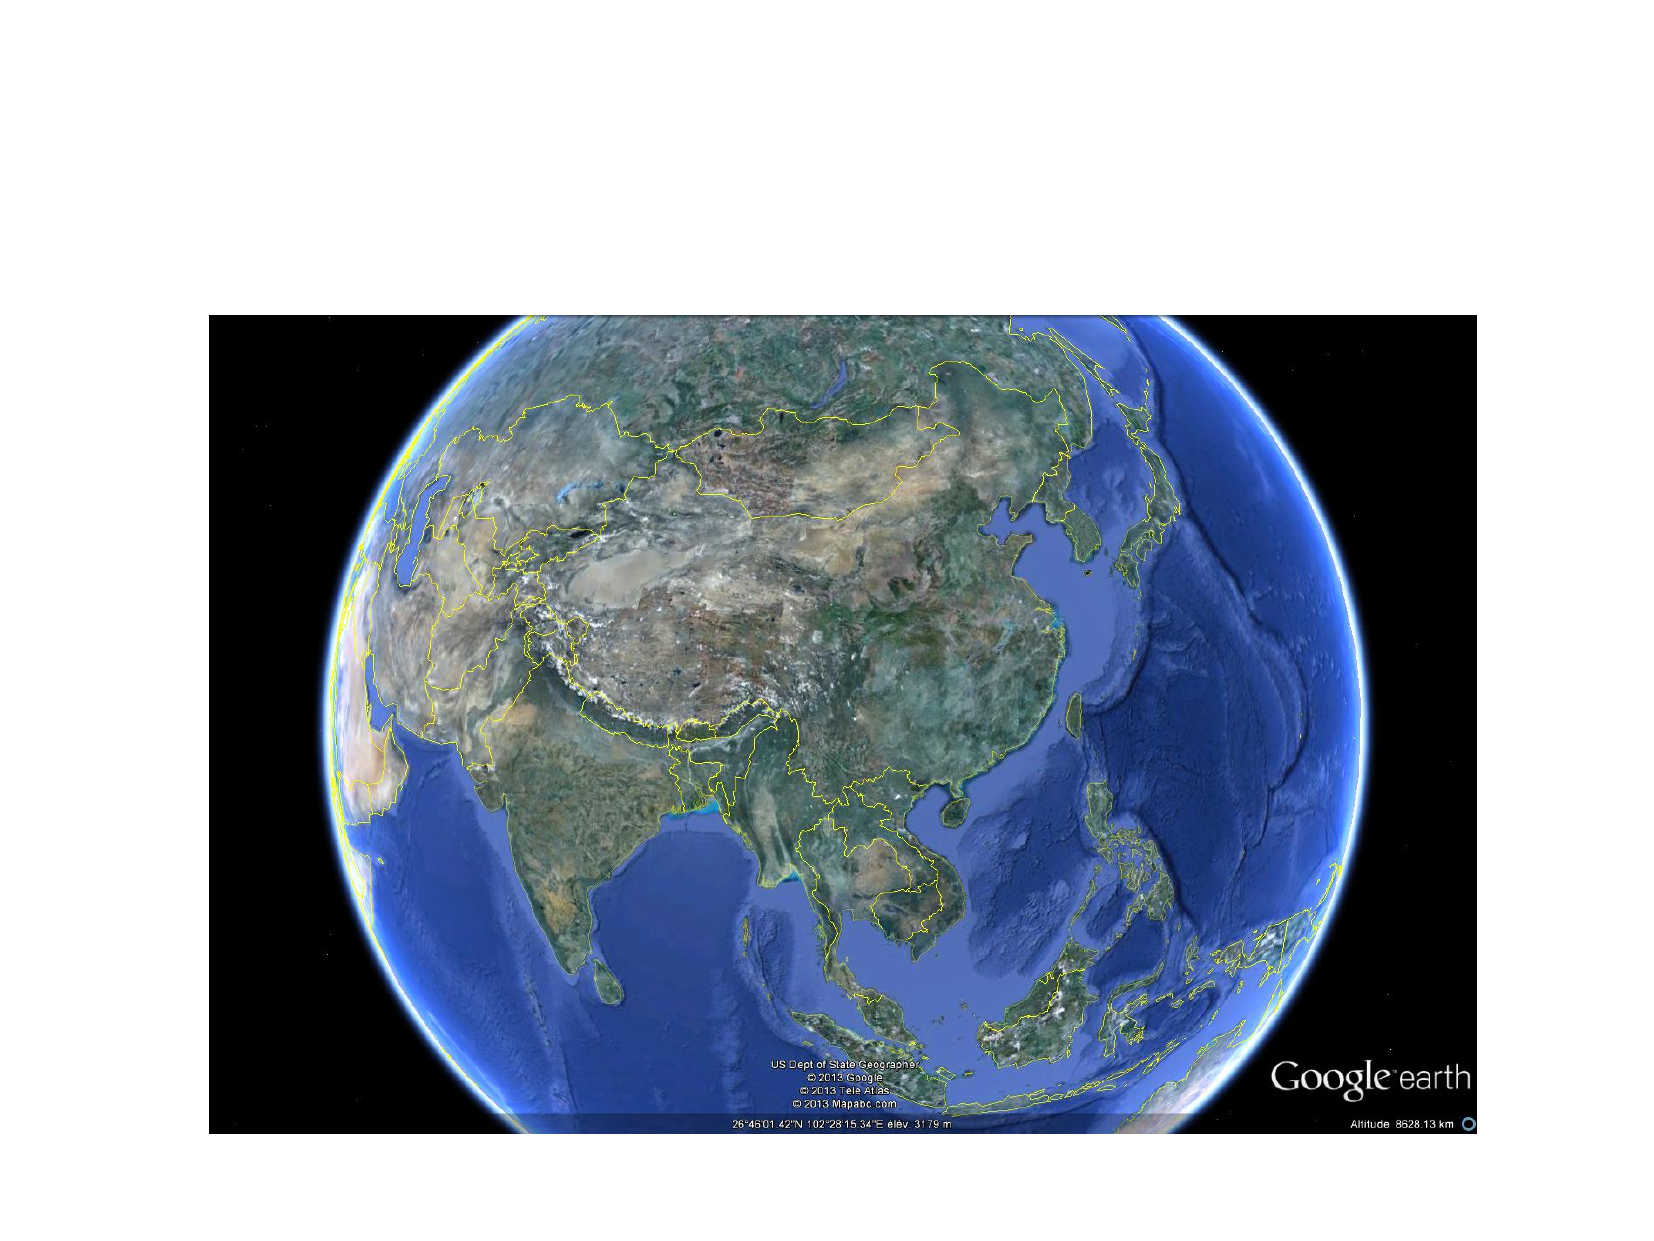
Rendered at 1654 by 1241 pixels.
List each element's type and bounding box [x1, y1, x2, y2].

picture [209, 315, 1477, 1134]
